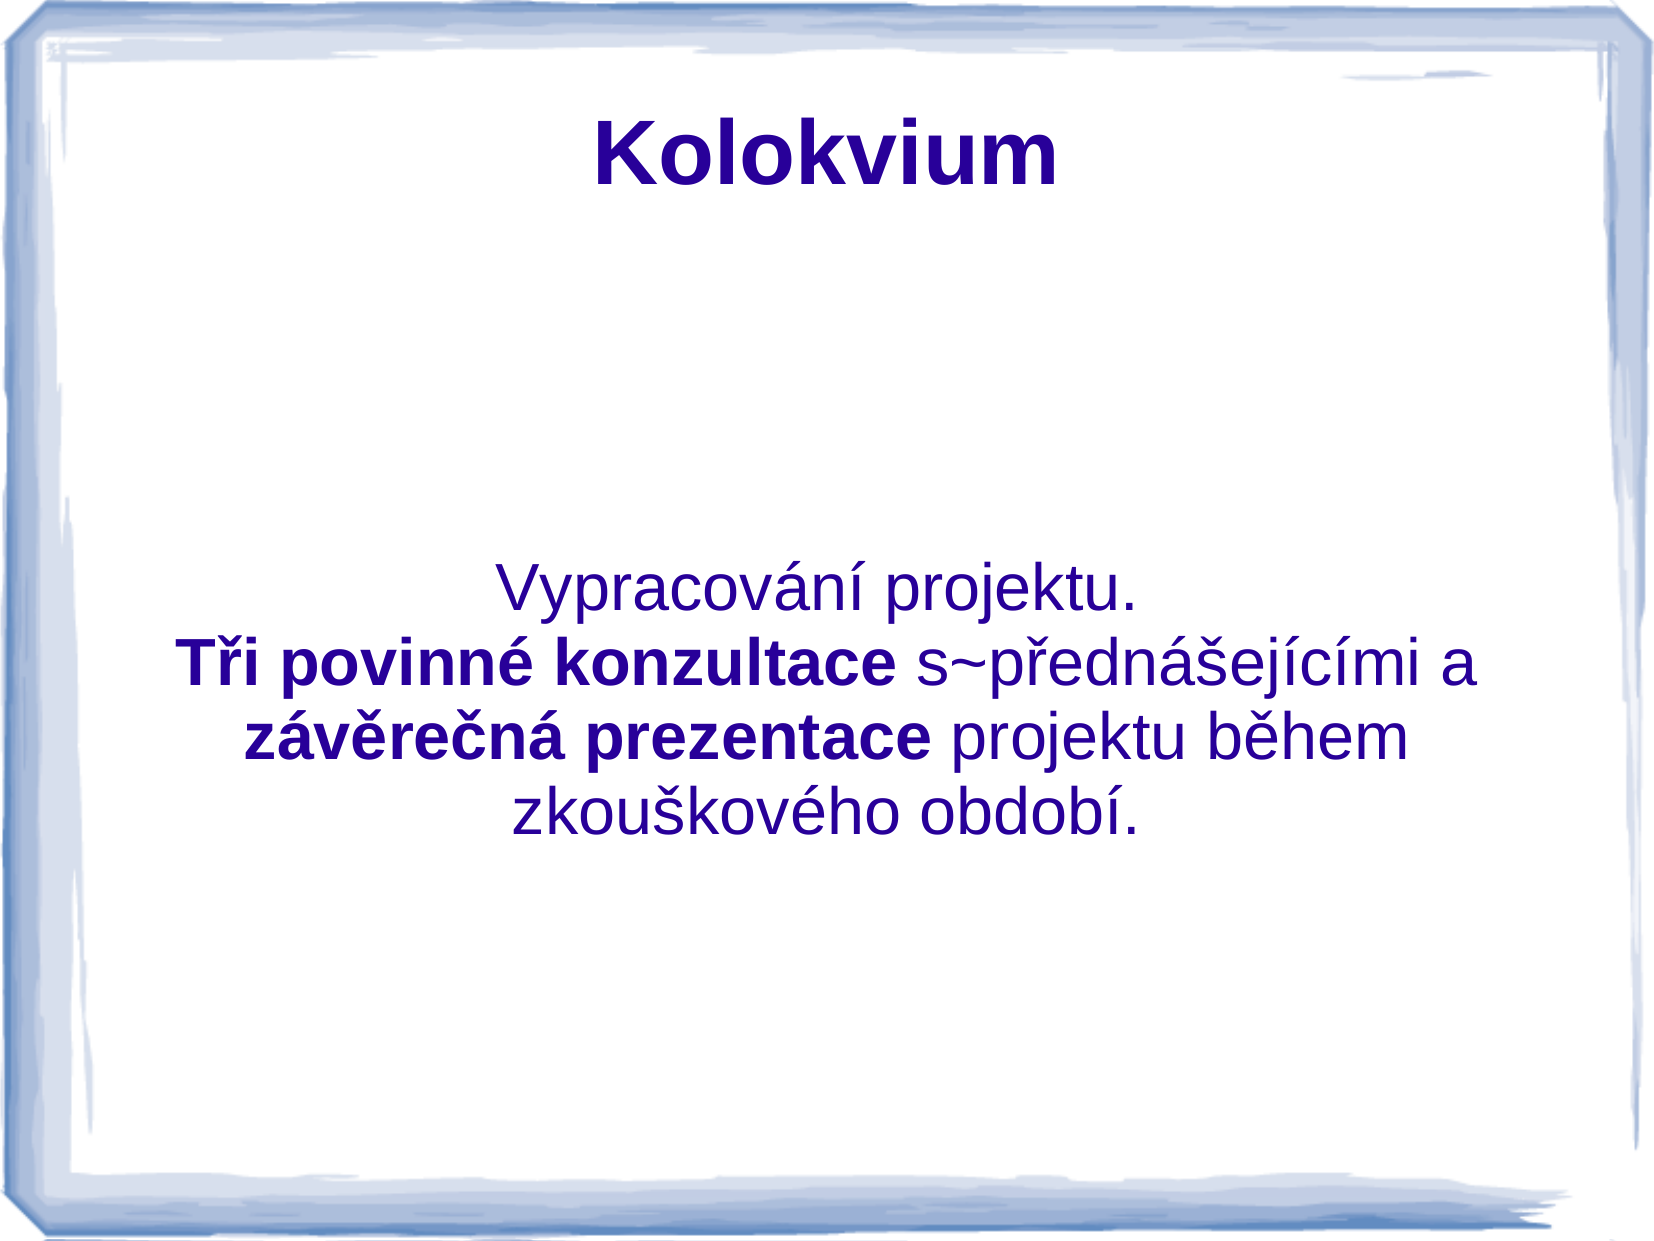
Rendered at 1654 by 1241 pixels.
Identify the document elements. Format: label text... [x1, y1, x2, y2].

title Kolokvium [82, 49, 1571, 257]
subtitle Vypracování projektu. Tři povinné konzultace s~přednášejícími a závěrečná prezentace projektu během zkouškového období. [82, 290, 1571, 1109]
picture [0, 0, 1654, 1241]
